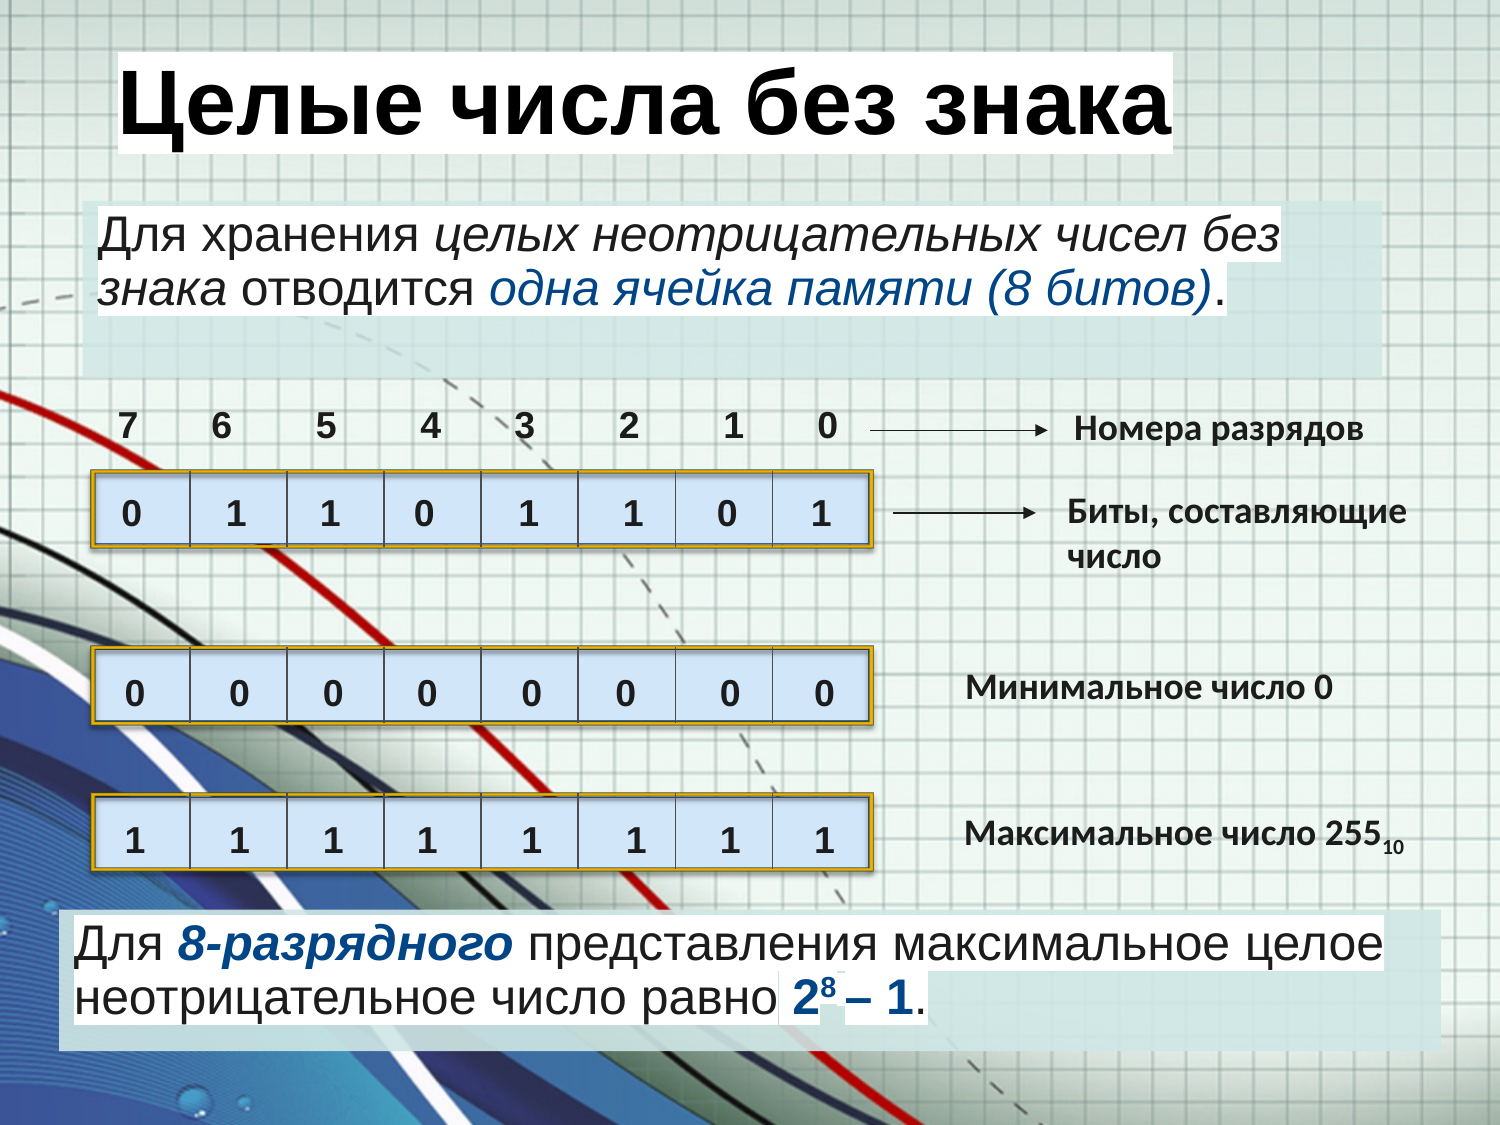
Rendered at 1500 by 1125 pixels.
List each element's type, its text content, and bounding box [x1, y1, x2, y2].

title Целые числа без знака [103, 32, 1397, 178]
text_box 0 0 0 0 0 0 0 0 [109, 661, 852, 722]
picture [0, 0, 1500, 1125]
text_box Максимальное число 25510 [949, 799, 1500, 867]
text_box 1 1 1 1 1 1 1 1 [109, 808, 852, 870]
text_box 0 1 1 0 1 1 0 1 [106, 481, 849, 542]
text_box Номера разрядов [1059, 394, 1380, 456]
text_box Минимальное число 0 [950, 654, 1358, 716]
text_box Биты, составляющие число [1052, 478, 1423, 584]
list Для 8-разрядного представления максимальное целое неотрицательное число равно 28 – 1. [59, 909, 1441, 1052]
list Для хранения целых неотрицательных чисел без знака отводится одна ячейка памяти (8 битов). [82, 200, 1382, 378]
text_box 7 6 5 4 3 2 1 0 [102, 393, 855, 455]
